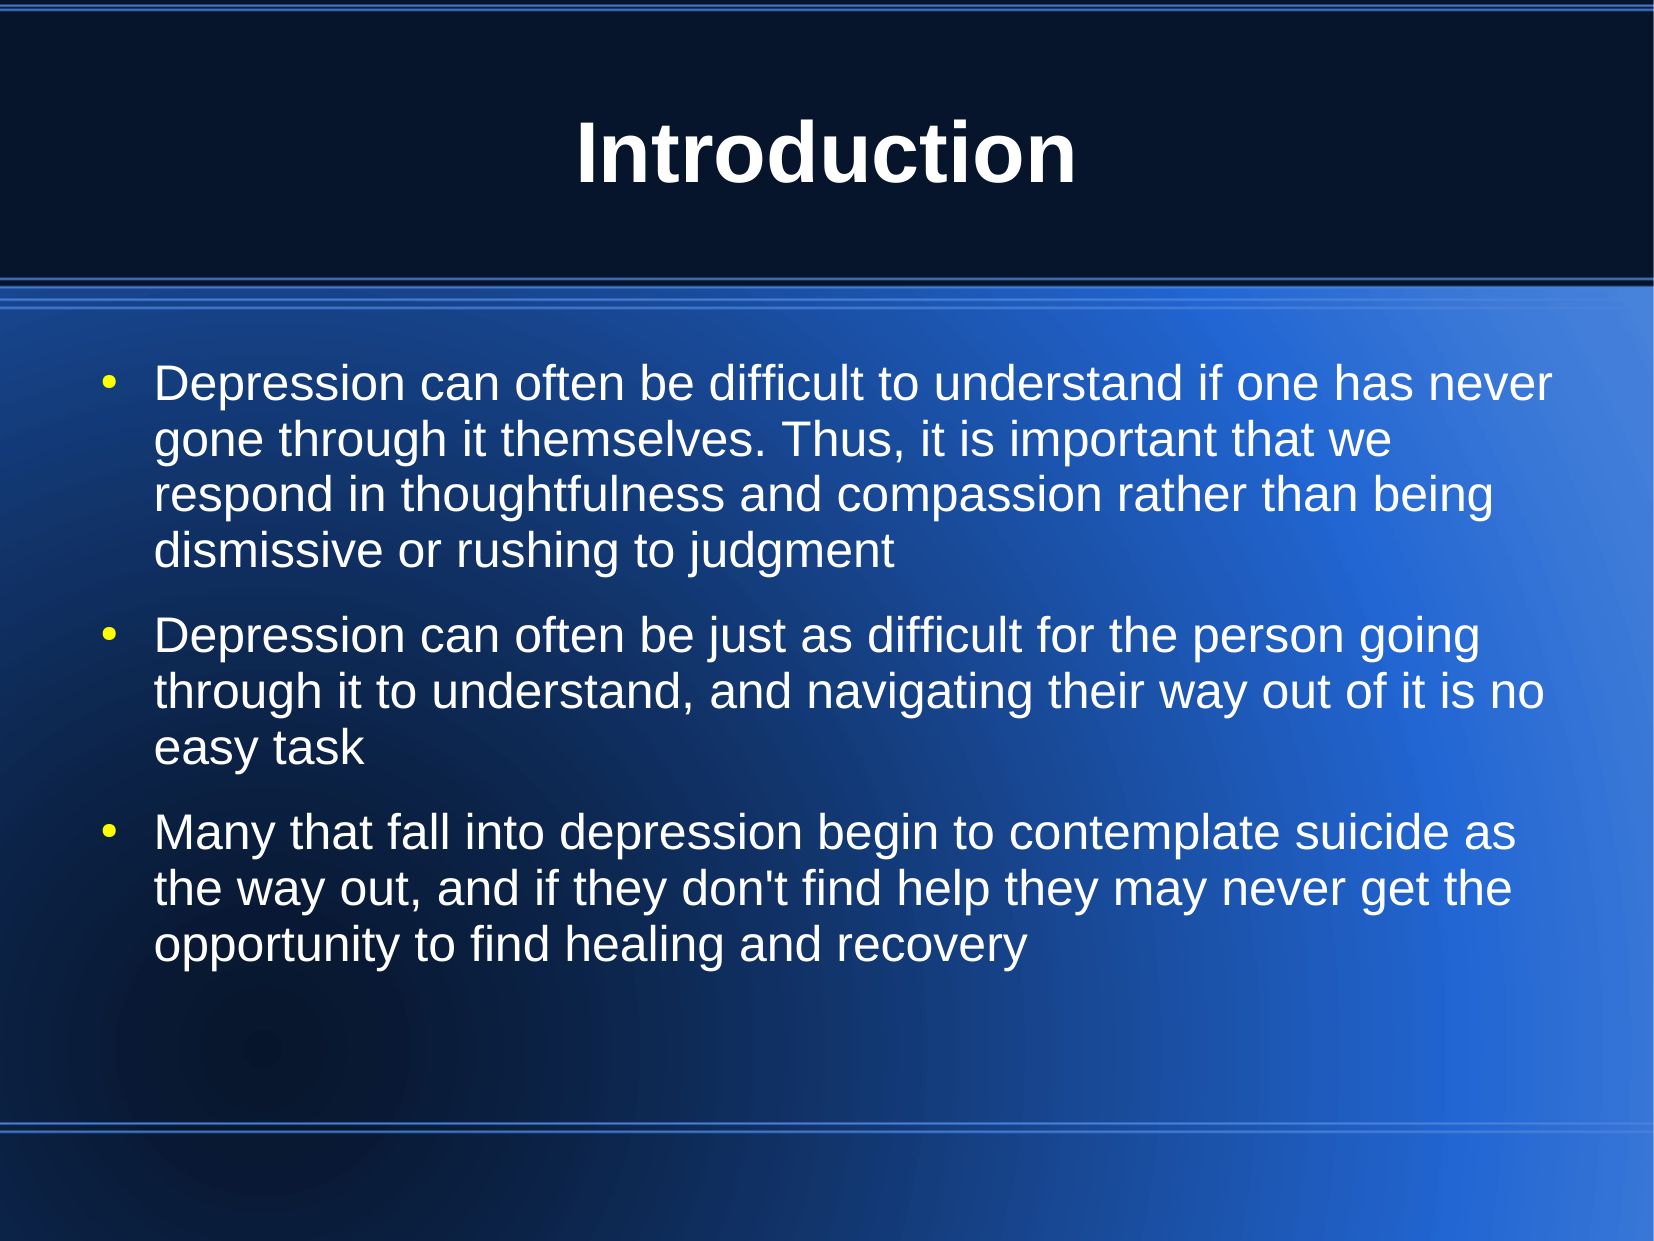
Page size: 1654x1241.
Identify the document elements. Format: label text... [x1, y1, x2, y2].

list Depression can often be difficult to understand if one has never gone through it themselves. Thus, it is important that we respond in thoughtfulness and compassion rather than being dismissive or rushing to judgment Depression can often be just as difficult for the person going through it to understand, and navigating their way out of it is no easy task Many that fall into depression begin to contemplate suicide as the way out, and if they don't find help they may never get the opportunity to find healing and recovery [82, 355, 1571, 1058]
picture [0, 0, 1654, 1241]
title Introduction [82, 49, 1571, 257]
